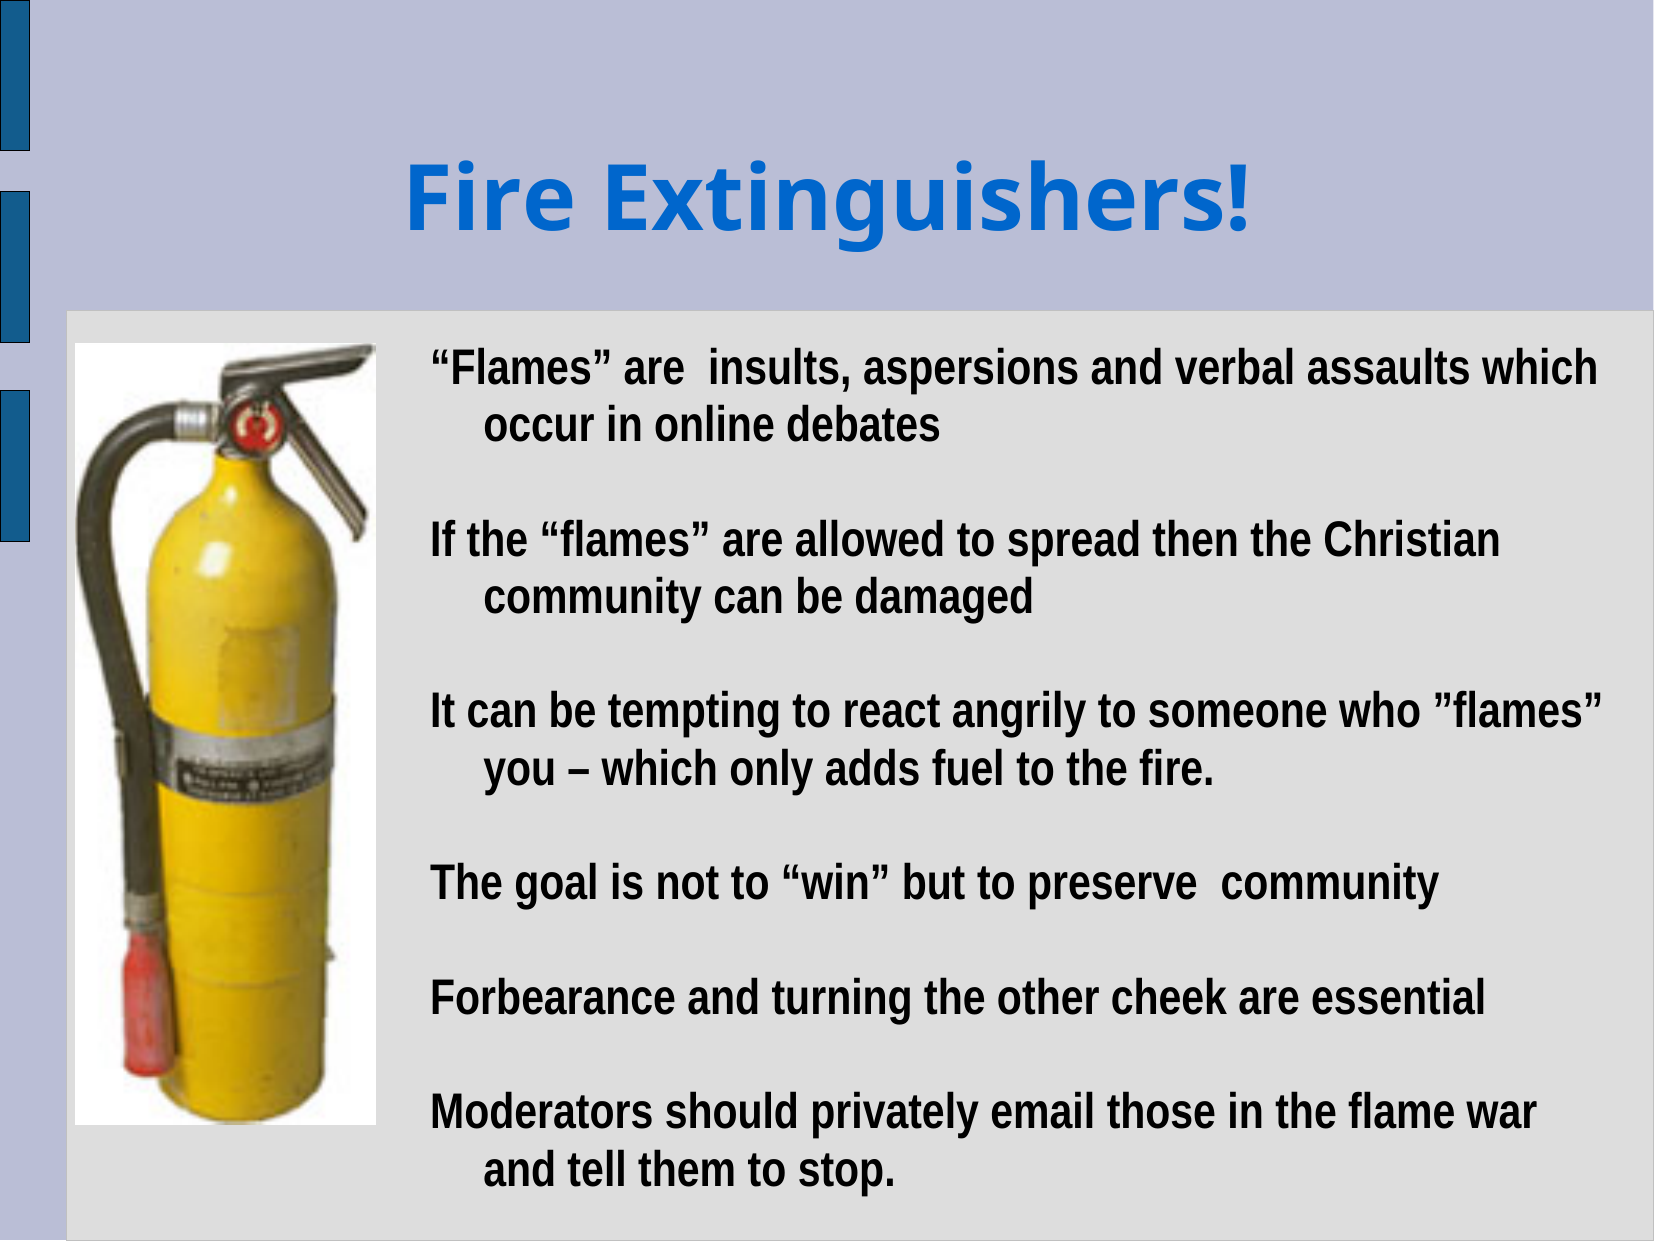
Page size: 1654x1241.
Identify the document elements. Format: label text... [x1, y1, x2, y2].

list “Flames” are insults, aspersions and verbal assaults which occur in online debates If the “flames” are allowed to spread then the Christian community can be damaged It can be tempting to react angrily to someone who ”flames” you – which only adds fuel to the fire. The goal is not to “win” but to preserve community Forbearance and turning the other cheek are essential Moderators should privately email those in the flame war and tell them to stop. [412, 337, 1613, 1235]
title Fire Extinguishers! [121, 91, 1534, 299]
picture [75, 343, 376, 1126]
